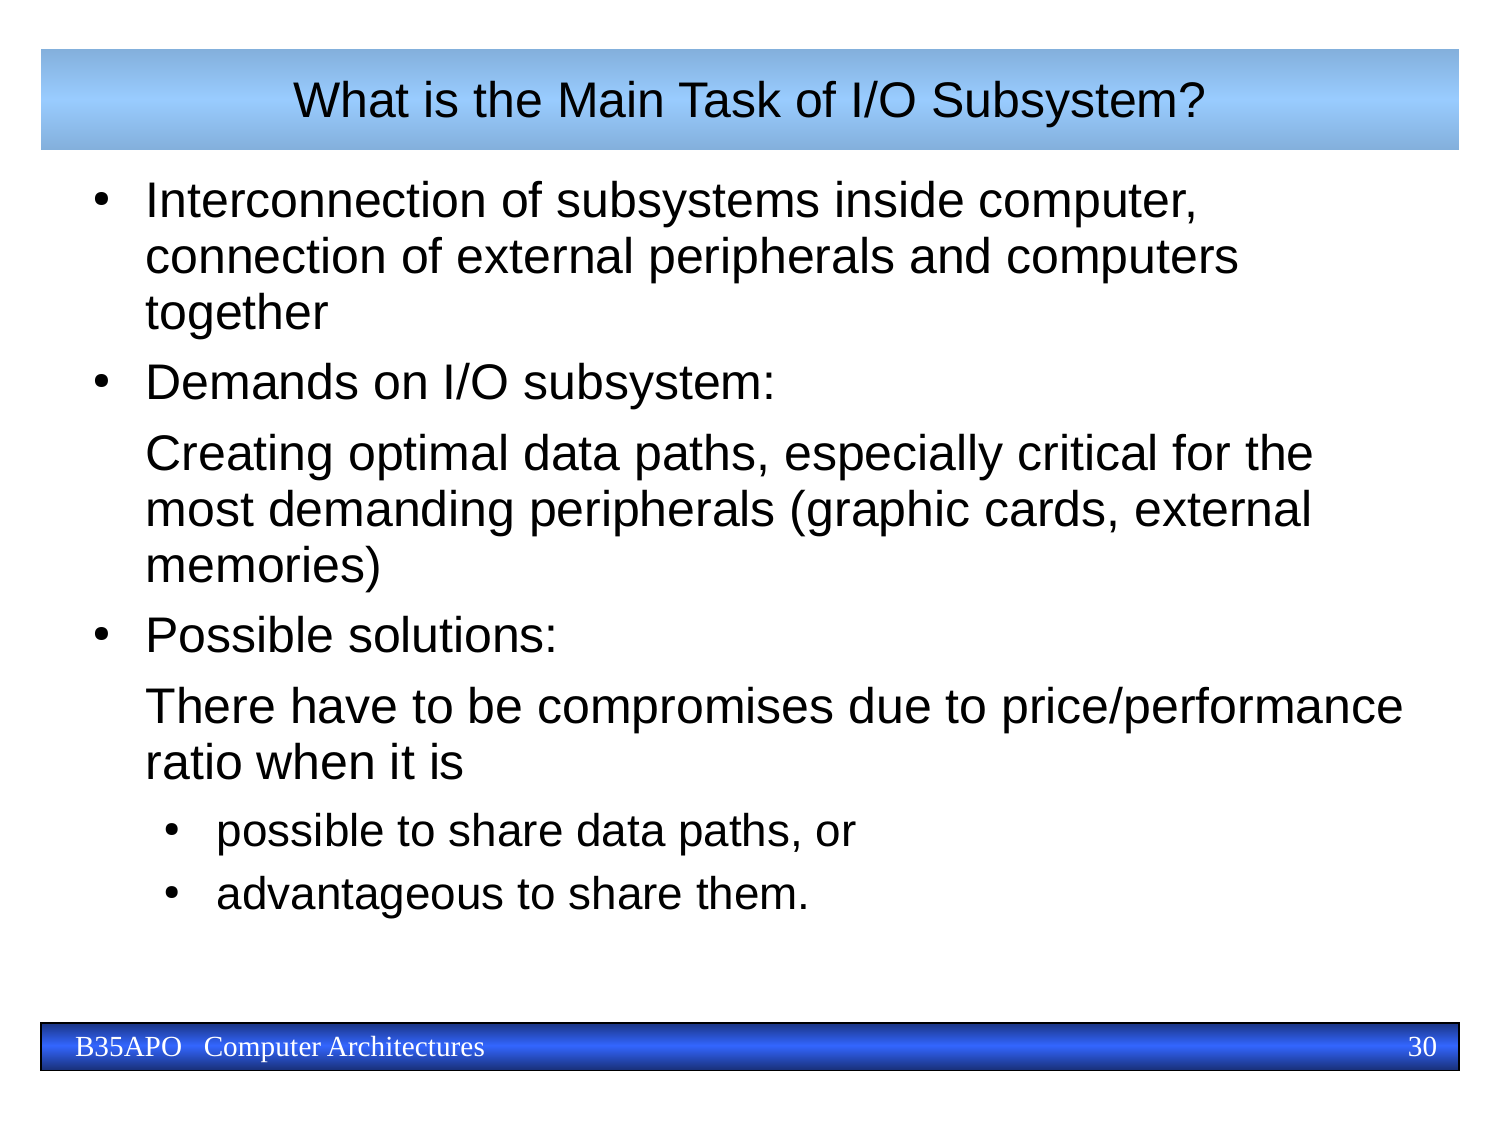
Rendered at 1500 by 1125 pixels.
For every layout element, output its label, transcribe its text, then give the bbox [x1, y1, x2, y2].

title What is the Main Task of I/O Subsystem? [41, 49, 1459, 150]
list Interconnection of subsystems inside computer, connection of external peripherals and computers together Demands on I/O subsystem: Creating optimal data paths, especially critical for the most demanding peripherals (graphic cards, external memories) Possible solutions: There have to be compromises due to price/performance ratio when it is possible to share data paths, or advantageous to share them. [75, 172, 1426, 1000]
